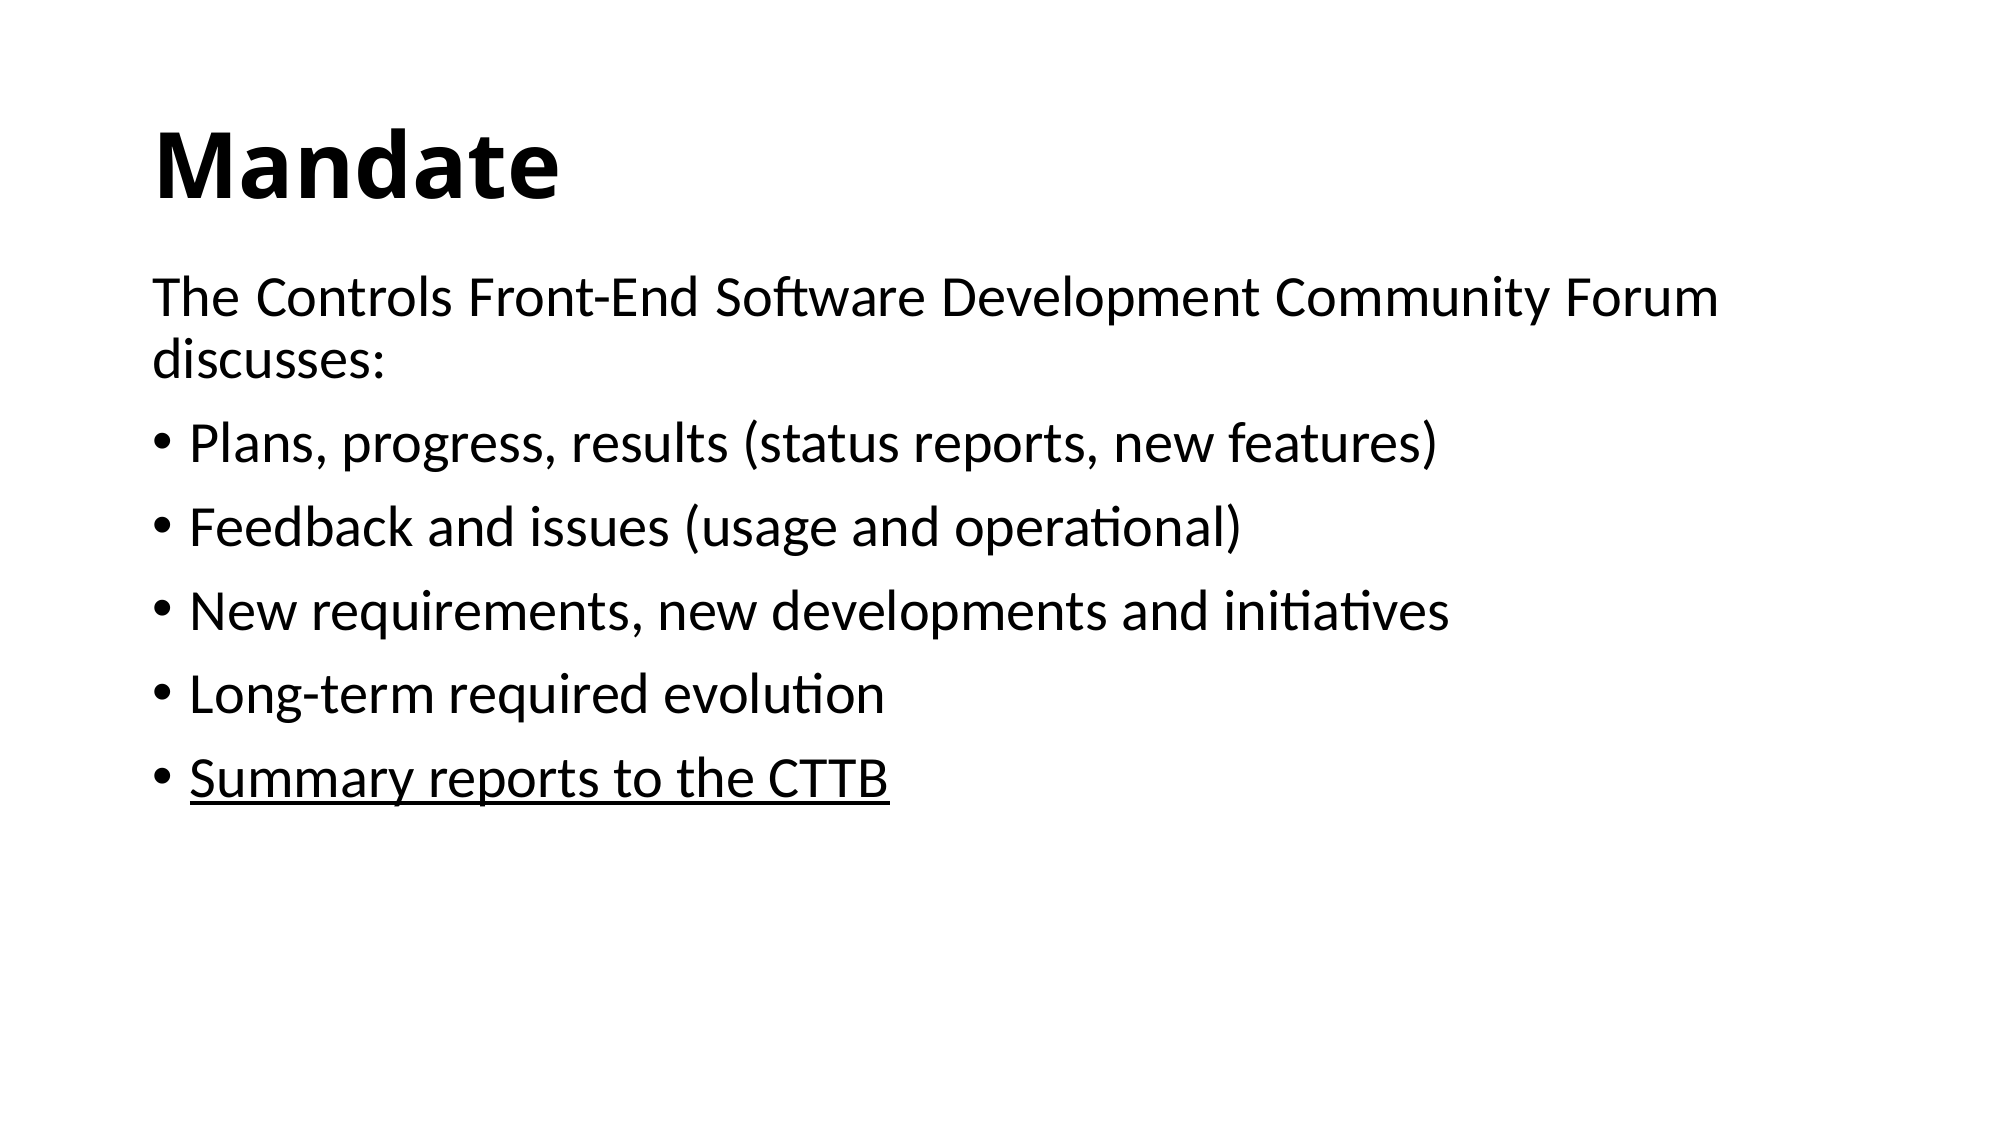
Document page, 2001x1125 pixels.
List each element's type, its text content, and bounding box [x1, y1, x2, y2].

title Mandate [137, 59, 1863, 258]
list The Controls Front-End Software Development Community Forum discusses: Plans, progress, results (status reports, new features) Feedback and issues (usage and operational) New requirements, new developments and initiatives Long-term required evolution Summary reports to the CTTB [137, 258, 1863, 973]
